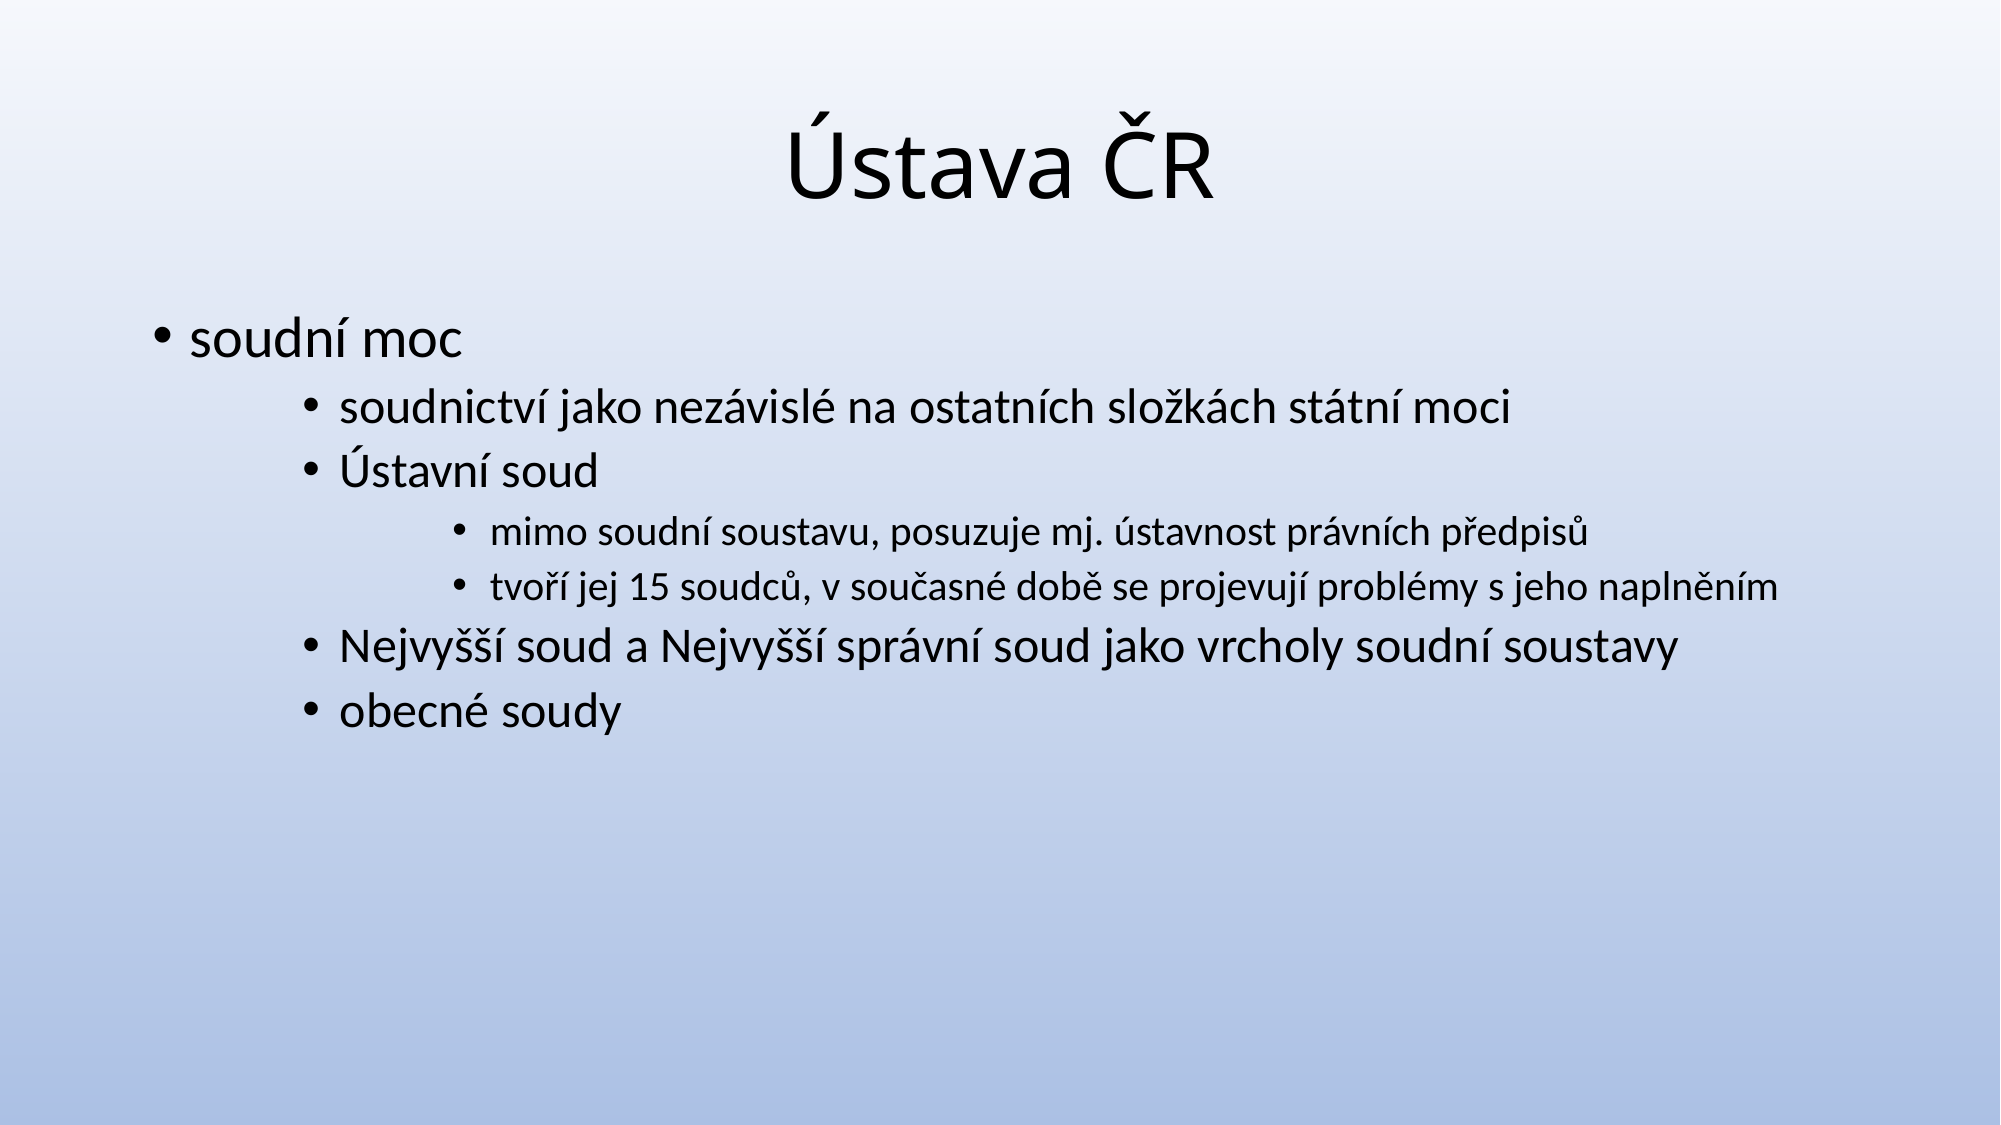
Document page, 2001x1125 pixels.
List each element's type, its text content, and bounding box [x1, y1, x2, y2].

title Ústava ČR [137, 59, 1863, 278]
list soudní moc soudnictví jako nezávislé na ostatních složkách státní moci Ústavní soud mimo soudní soustavu, posuzuje mj. ústavnost právních předpisů tvoří jej 15 soudců, v současné době se projevují problémy s jeho naplněním Nejvyšší soud a Nejvyšší správní soud jako vrcholy soudní soustavy obecné soudy [137, 299, 1825, 1014]
